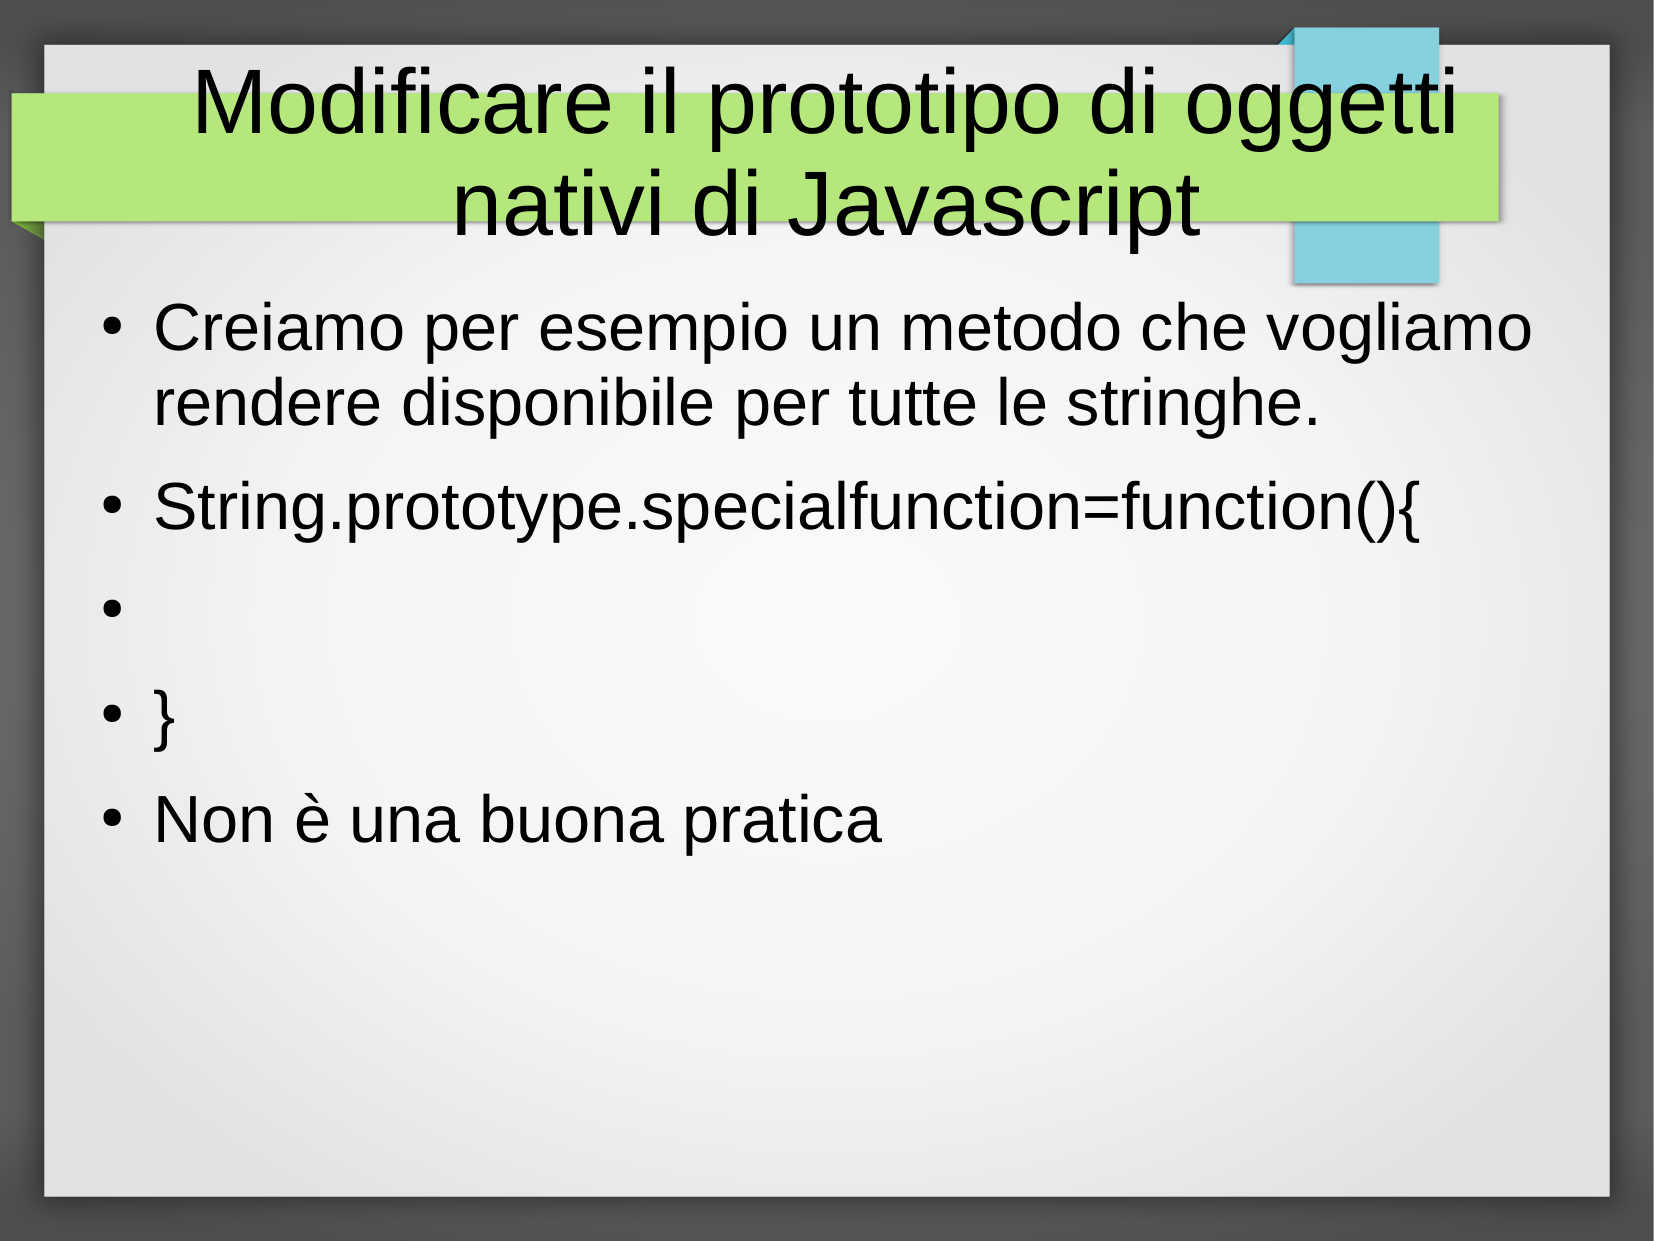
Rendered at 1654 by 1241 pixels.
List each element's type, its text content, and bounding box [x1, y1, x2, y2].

picture [0, 0, 1654, 1241]
list Creiamo per esempio un metodo che vogliamo rendere disponibile per tutte le stringhe. String.prototype.specialfunction=function(){ } Non è una buona pratica [82, 290, 1571, 1170]
title Modificare il prototipo di oggetti nativi di Javascript [82, 49, 1571, 257]
